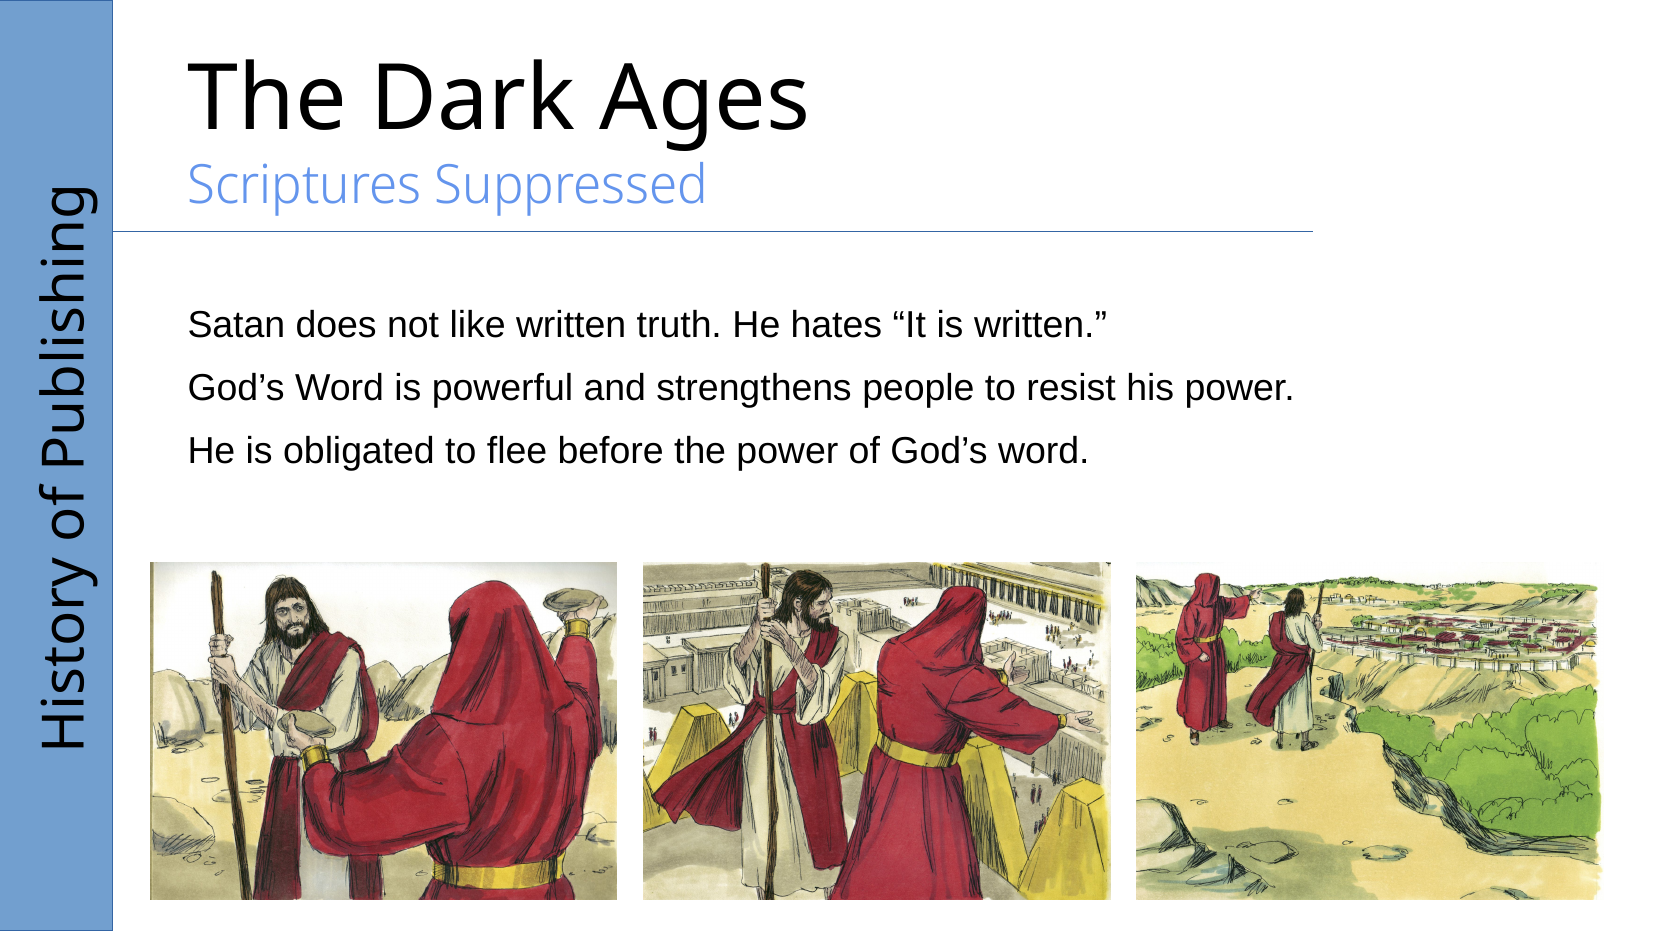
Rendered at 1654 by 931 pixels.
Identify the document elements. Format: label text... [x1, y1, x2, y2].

text_box [0, 0, 113, 931]
picture [1136, 562, 1604, 901]
subtitle Satan does not like written truth. He hates “It is written.” God’s Word is powerful and strengthens people to resist his power. He is obligated to flee before the power of God’s word. [187, 282, 1538, 598]
picture [150, 562, 617, 901]
text_box History of Publishing [13, 37, 105, 901]
picture [643, 562, 1111, 901]
title Scriptures Suppressed [187, 125, 1571, 239]
title The Dark Ages [187, 33, 1571, 125]
